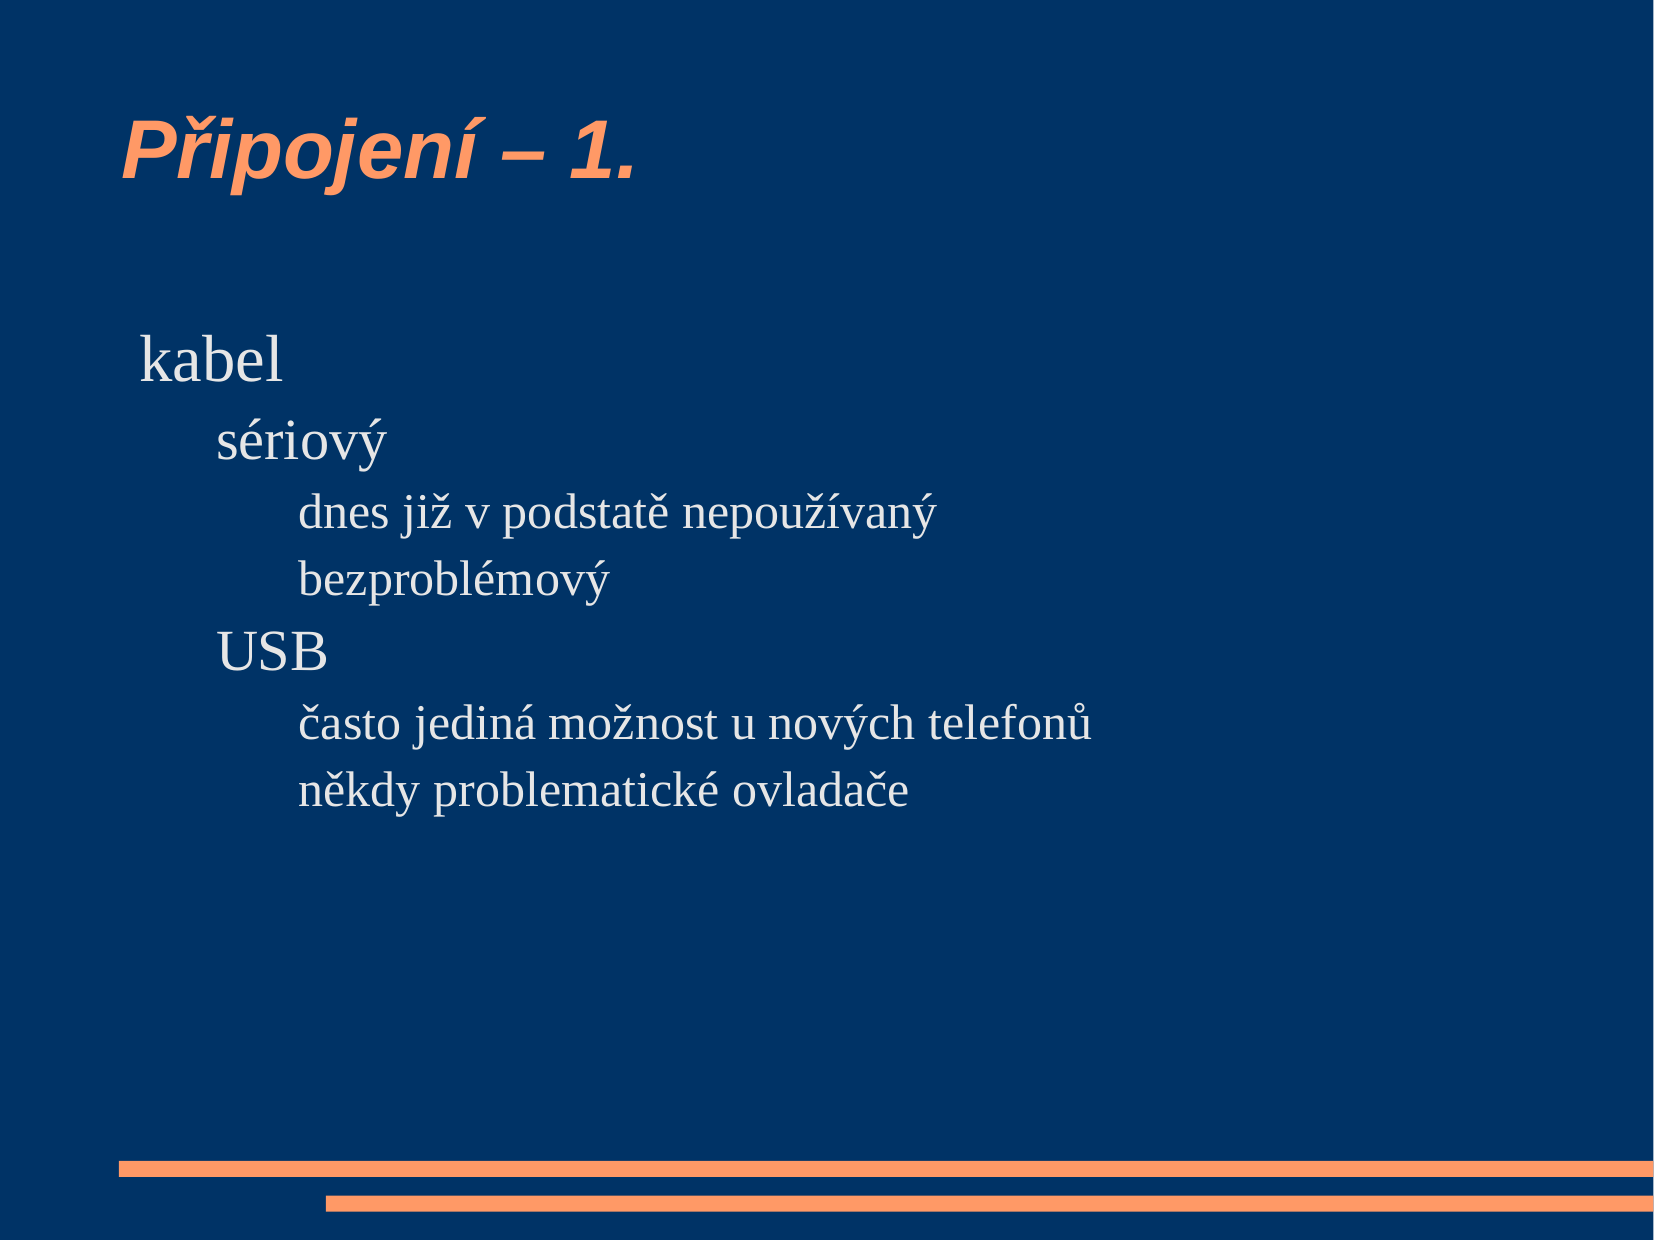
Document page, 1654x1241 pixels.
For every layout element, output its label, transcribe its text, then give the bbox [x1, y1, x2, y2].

list kabel sériový dnes již v podstatě nepoužívaný bezproblémový USB často jediná možnost u nových telefonů někdy problematické ovladače [121, 322, 1561, 1133]
title Připojení – 1. [121, 46, 1534, 254]
